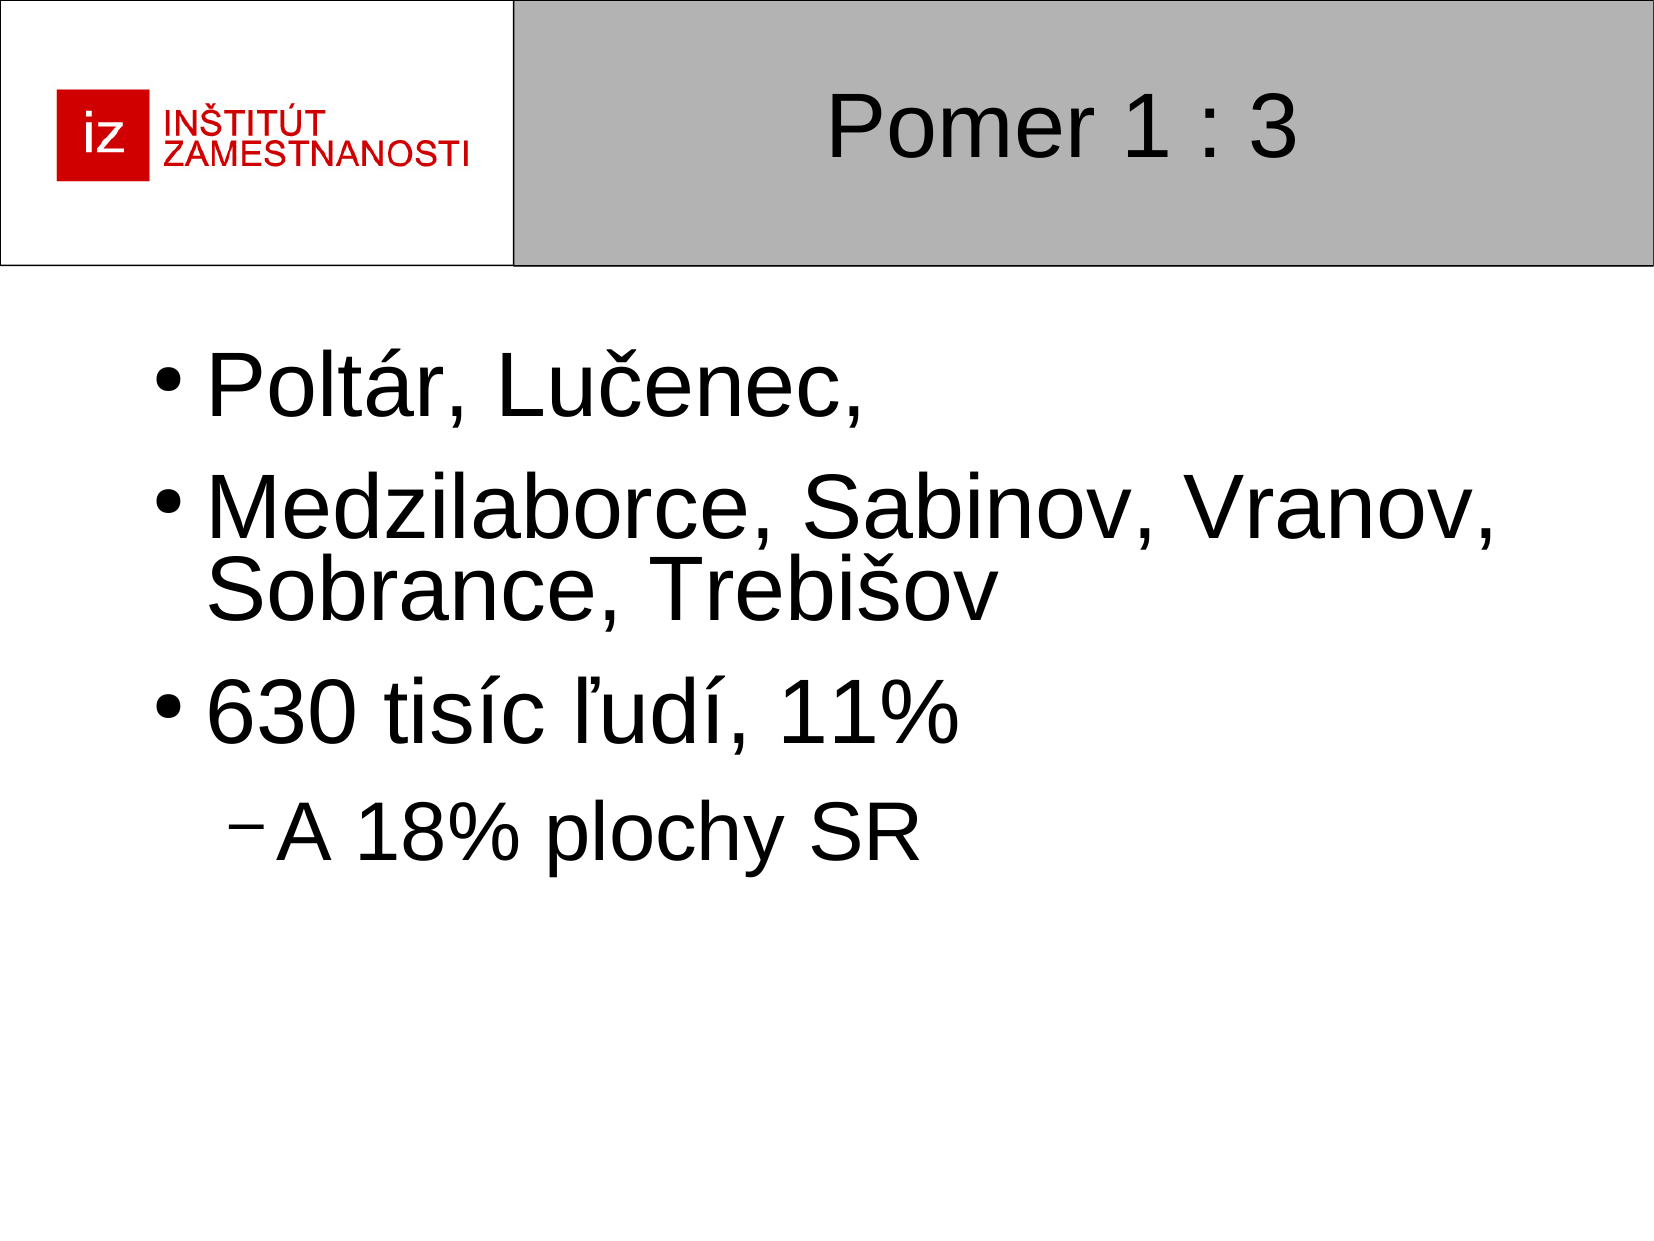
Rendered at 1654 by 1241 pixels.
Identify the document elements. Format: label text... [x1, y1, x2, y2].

title Pomer 1 : 3 [561, 29, 1565, 237]
list Poltár, Lučenec, Medzilaborce, Sabinov, Vranov, Sobrance, Trebišov 630 tisíc ľudí, 11% A 18% plochy SR [134, 350, 1516, 1070]
picture [5, 8, 512, 257]
